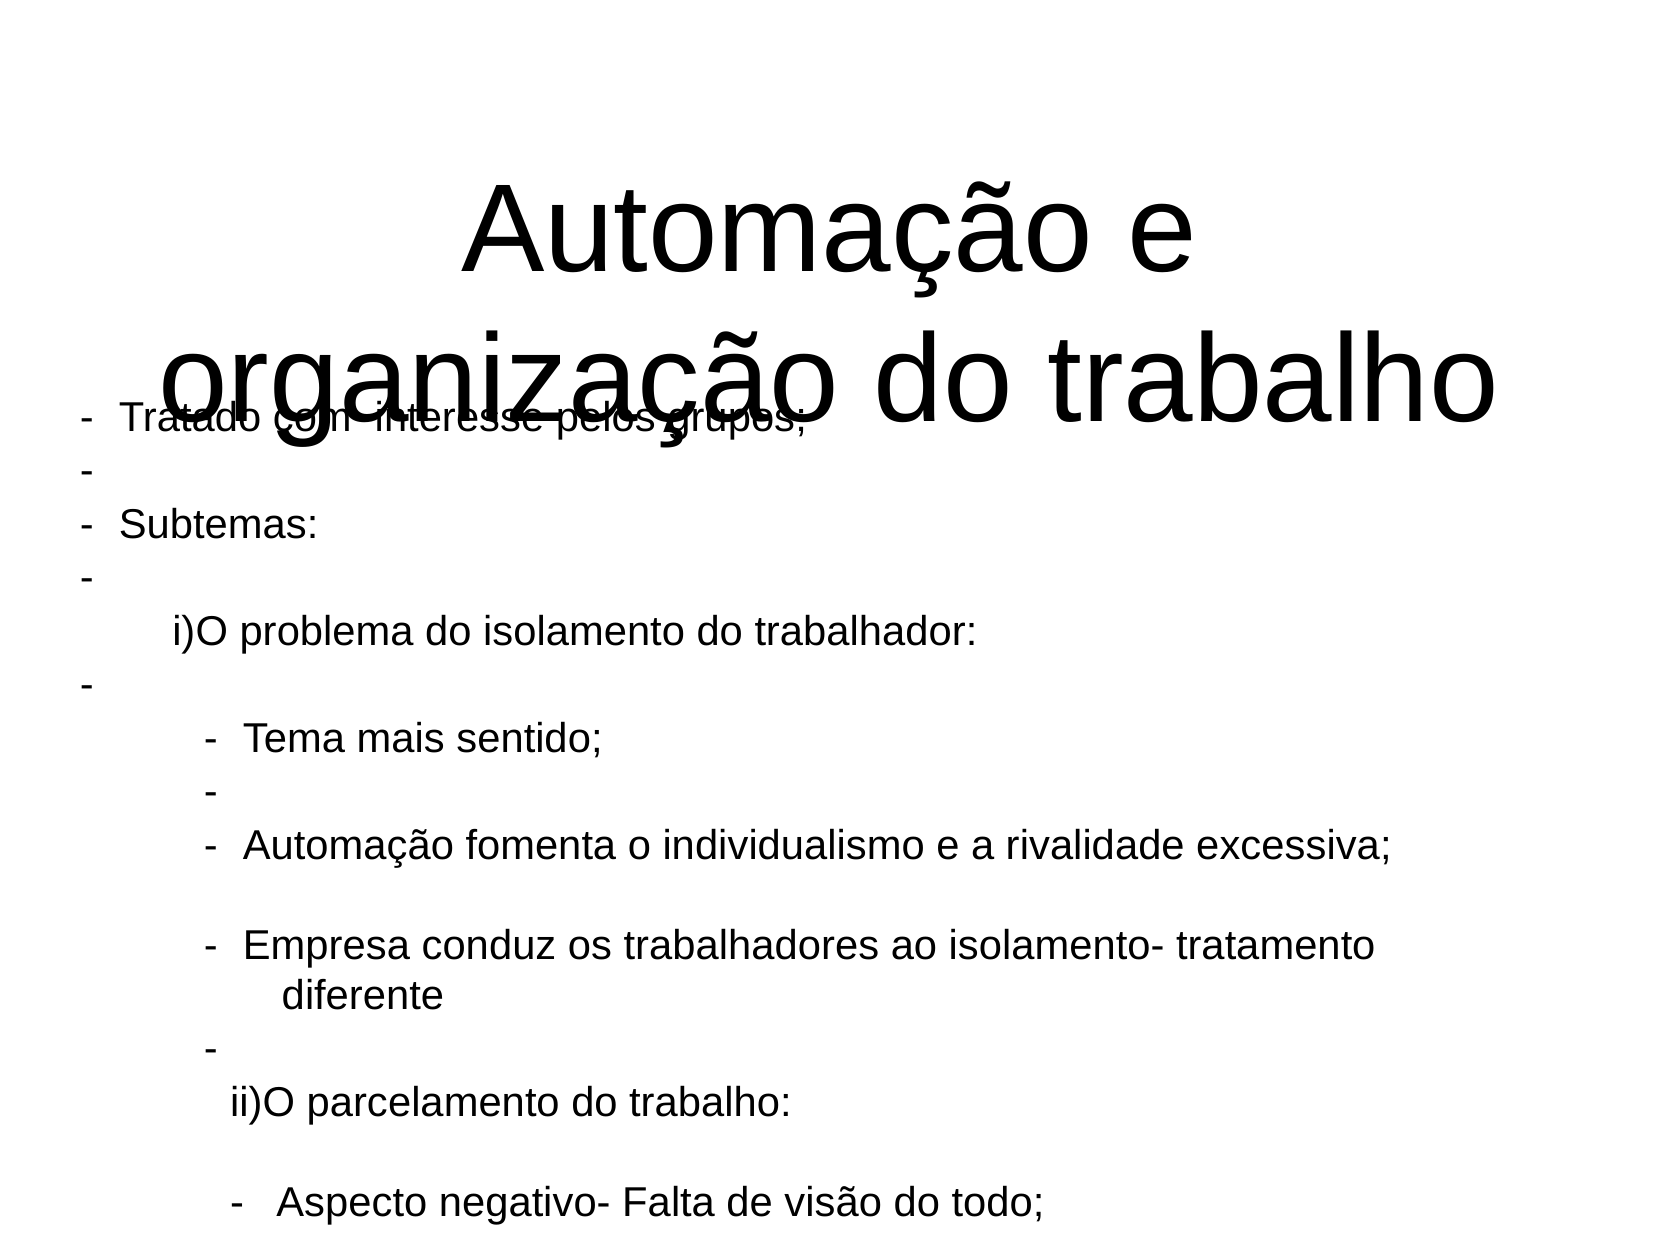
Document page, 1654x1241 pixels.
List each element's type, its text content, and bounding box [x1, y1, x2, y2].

title Automação e organização do trabalho [109, 146, 1549, 315]
text_box Tratado com interesse pelos grupos; Subtemas: i)O problema do isolamento do trabalhador: Tema mais sentido; Automação fomenta o individualismo e a rivalidade excessiva; Empresa conduz os trabalhadores ao isolamento- tratamento diferente ii)O parcelamento do trabalho: - Aspecto negativo- Falta de visão do todo; Aspecto positivo - Menos responsabilidade no todo. [65, 382, 1521, 1241]
